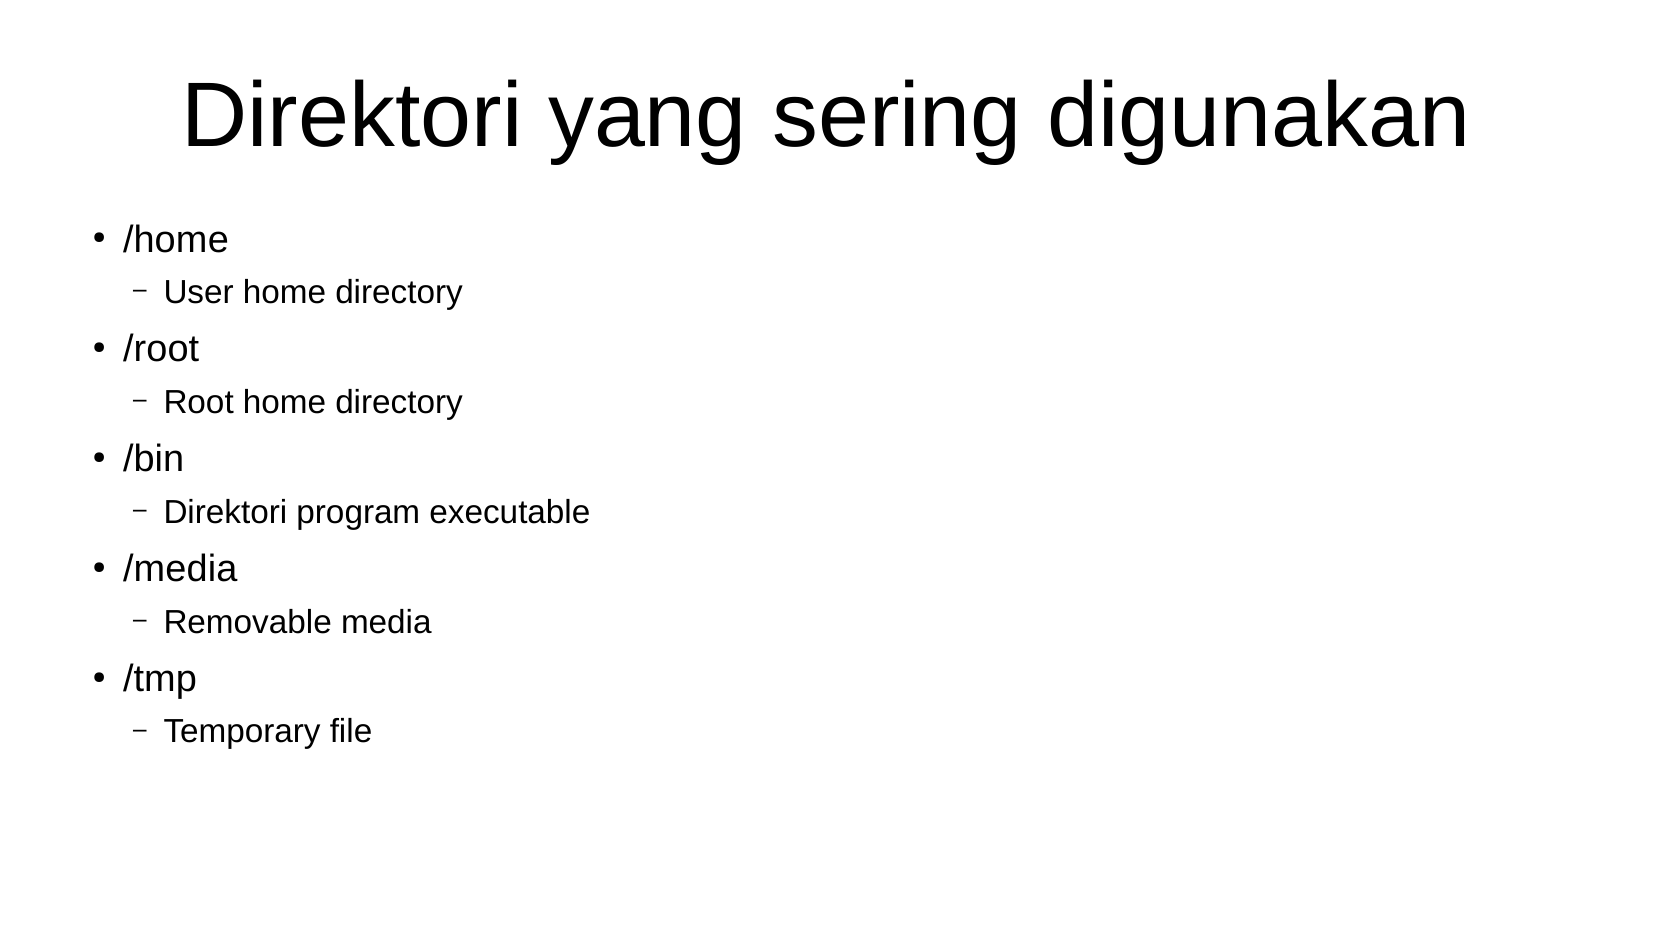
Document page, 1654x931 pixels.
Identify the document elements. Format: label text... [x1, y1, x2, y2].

title Direktori yang sering digunakan [82, 37, 1571, 193]
list /home User home directory /root Root home directory /bin Direktori program executable /media Removable media /tmp Temporary file [82, 217, 1571, 758]
